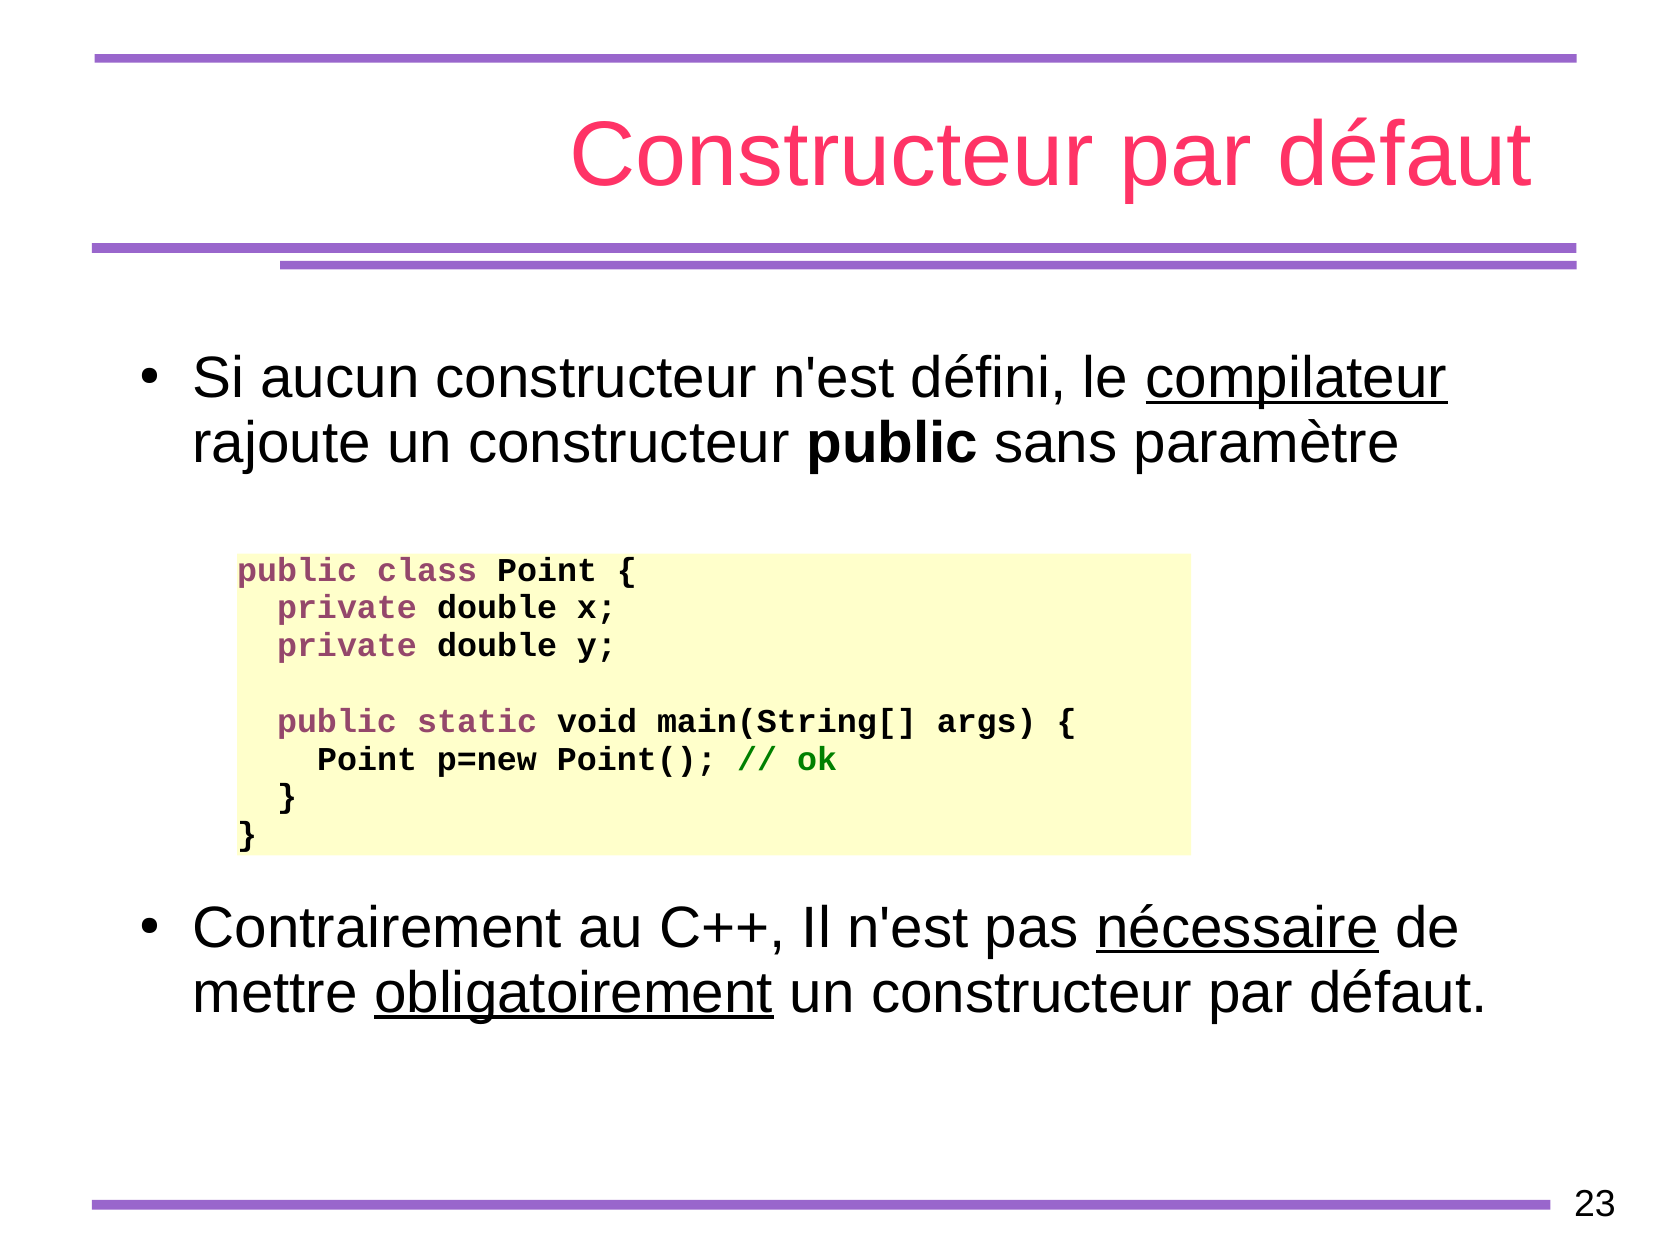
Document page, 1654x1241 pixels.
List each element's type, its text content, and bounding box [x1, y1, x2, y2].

list Si aucun constructeur n'est défini, le compilateur rajoute un constructeur public sans paramètre Contrairement au C++, Il n'est pas nécessaire de mettre obligatoirement un constructeur par défaut. [121, 344, 1534, 1127]
text_box public class Point { private double x; private double y; public static void main(String[] args) { Point p=new Point(); // ok } } [237, 553, 1192, 856]
title Constructeur par défaut [121, 49, 1534, 257]
